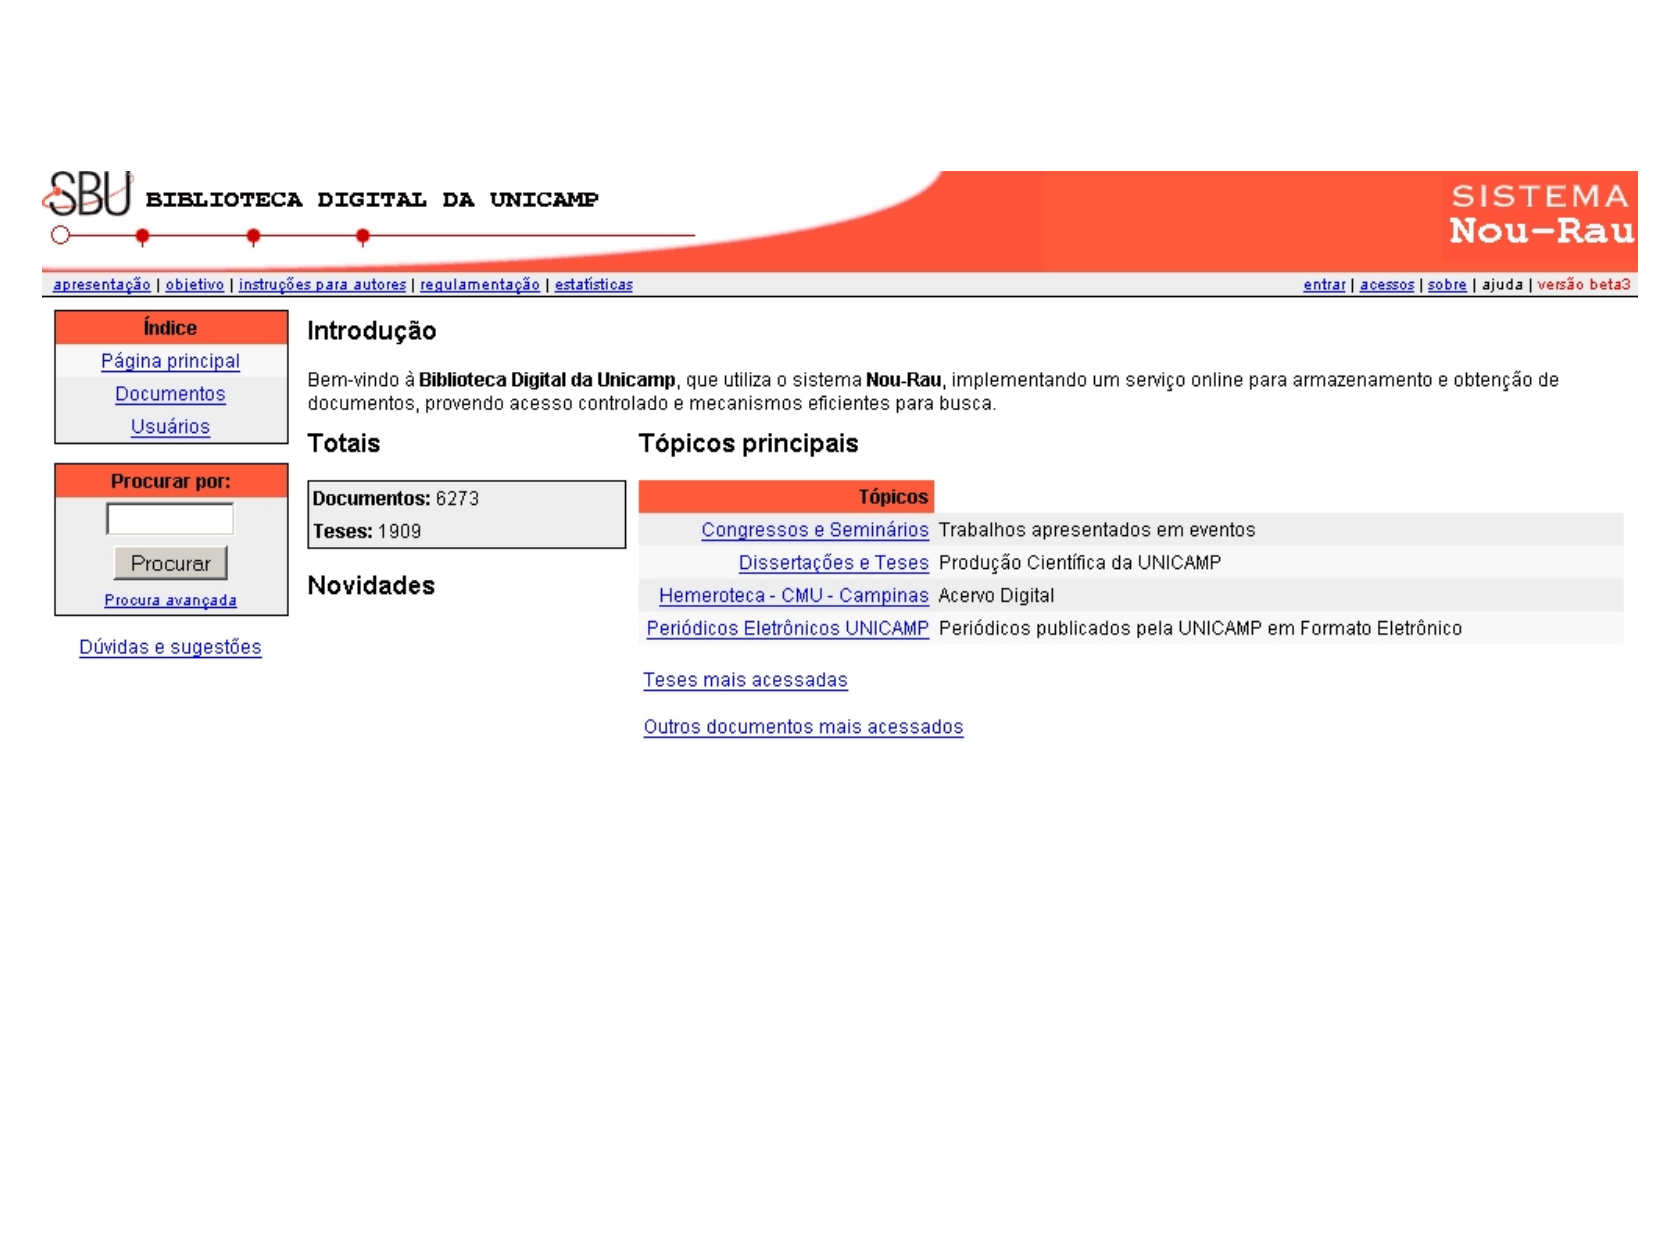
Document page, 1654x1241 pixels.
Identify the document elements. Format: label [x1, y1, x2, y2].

picture [42, 171, 1638, 1079]
